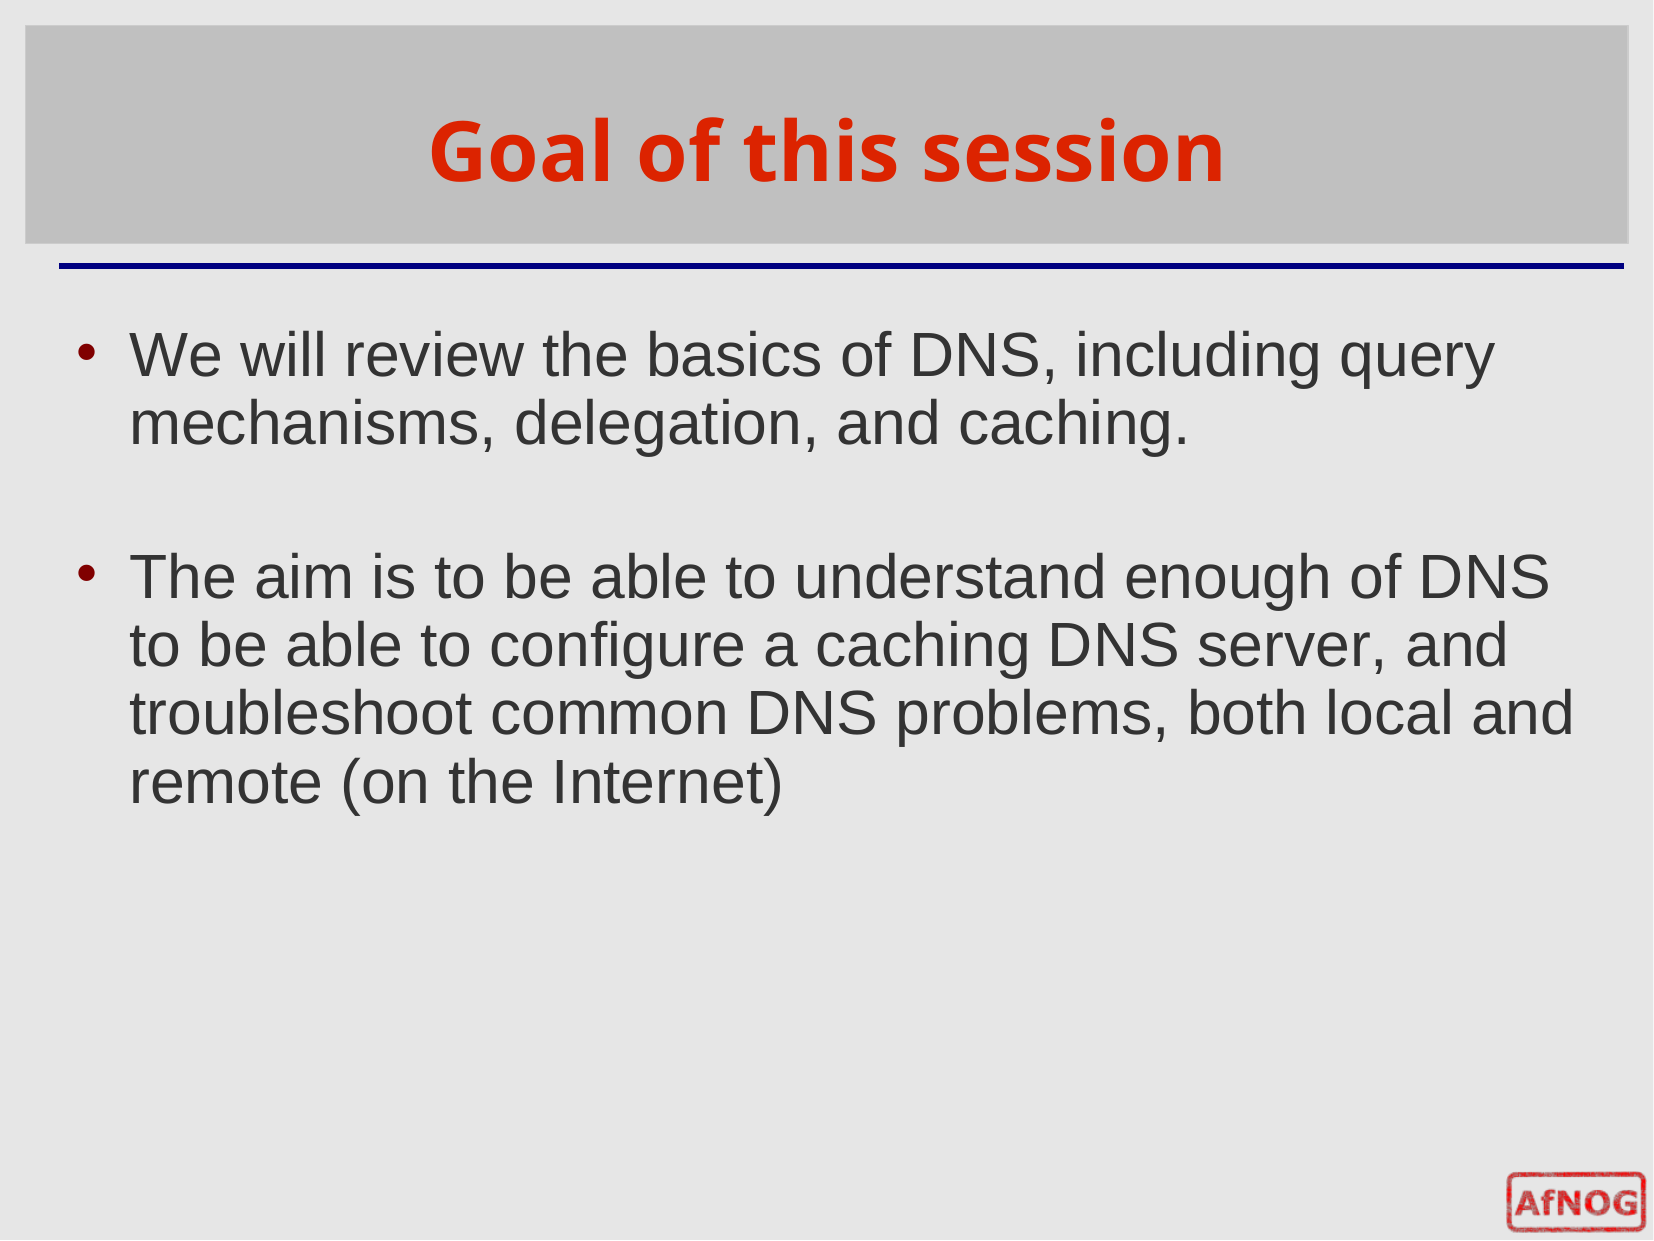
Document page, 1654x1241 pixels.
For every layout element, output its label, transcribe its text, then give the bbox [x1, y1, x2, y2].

list We will review the basics of DNS, including query mechanisms, delegation, and caching. The aim is to be able to understand enough of DNS to be able to configure a caching DNS server, and troubleshoot common DNS problems, both local and remote (on the Internet) [59, 322, 1595, 1132]
picture [1505, 1170, 1648, 1235]
title Goal of this session [121, 46, 1534, 254]
